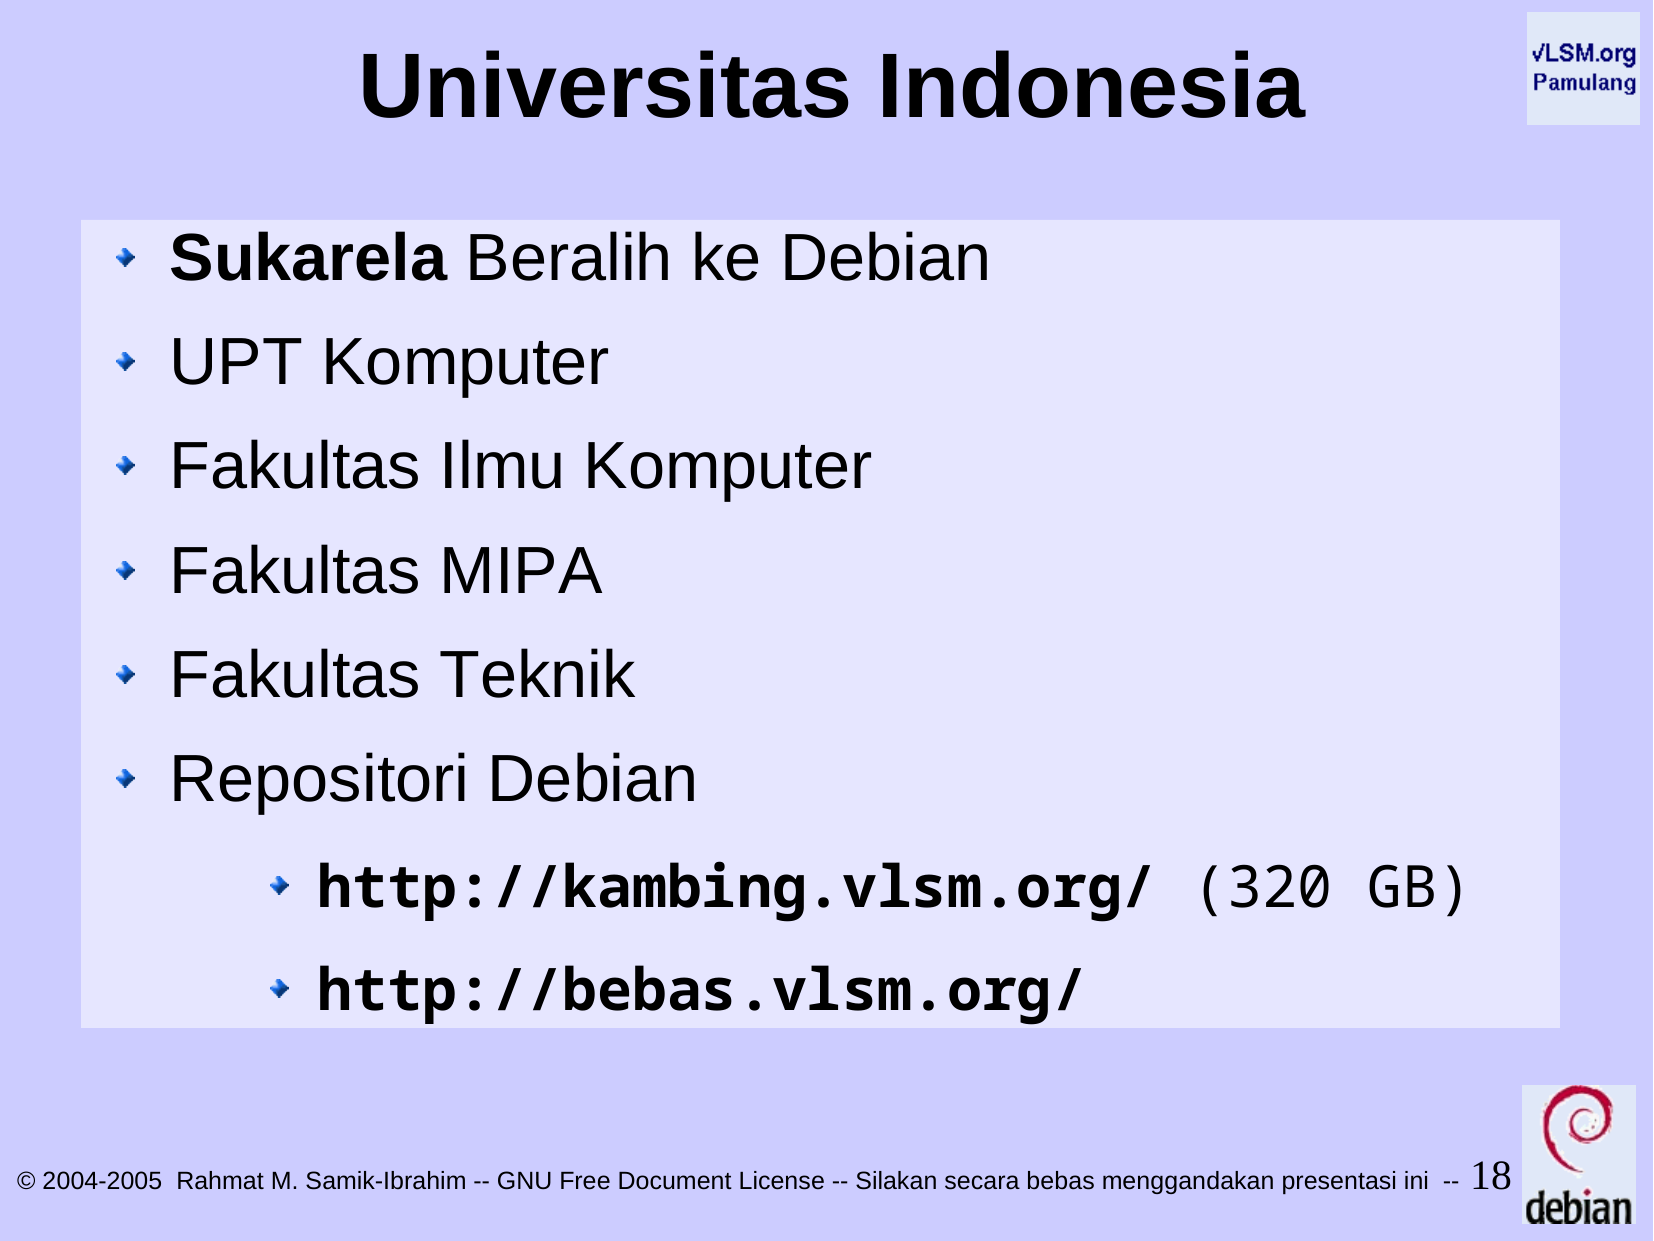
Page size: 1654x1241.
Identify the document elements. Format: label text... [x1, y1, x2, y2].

picture [1527, 12, 1640, 125]
list Sukarela Beralih ke Debian UPT Komputer Fakultas Ilmu Komputer Fakultas MIPA Fakultas Teknik Repositori Debian http://kambing.vlsm.org/ (320 GB) http://bebas.vlsm.org/ [81, 219, 1560, 1006]
title Universitas Indonesia [40, 31, 1625, 142]
picture [1522, 1085, 1636, 1224]
